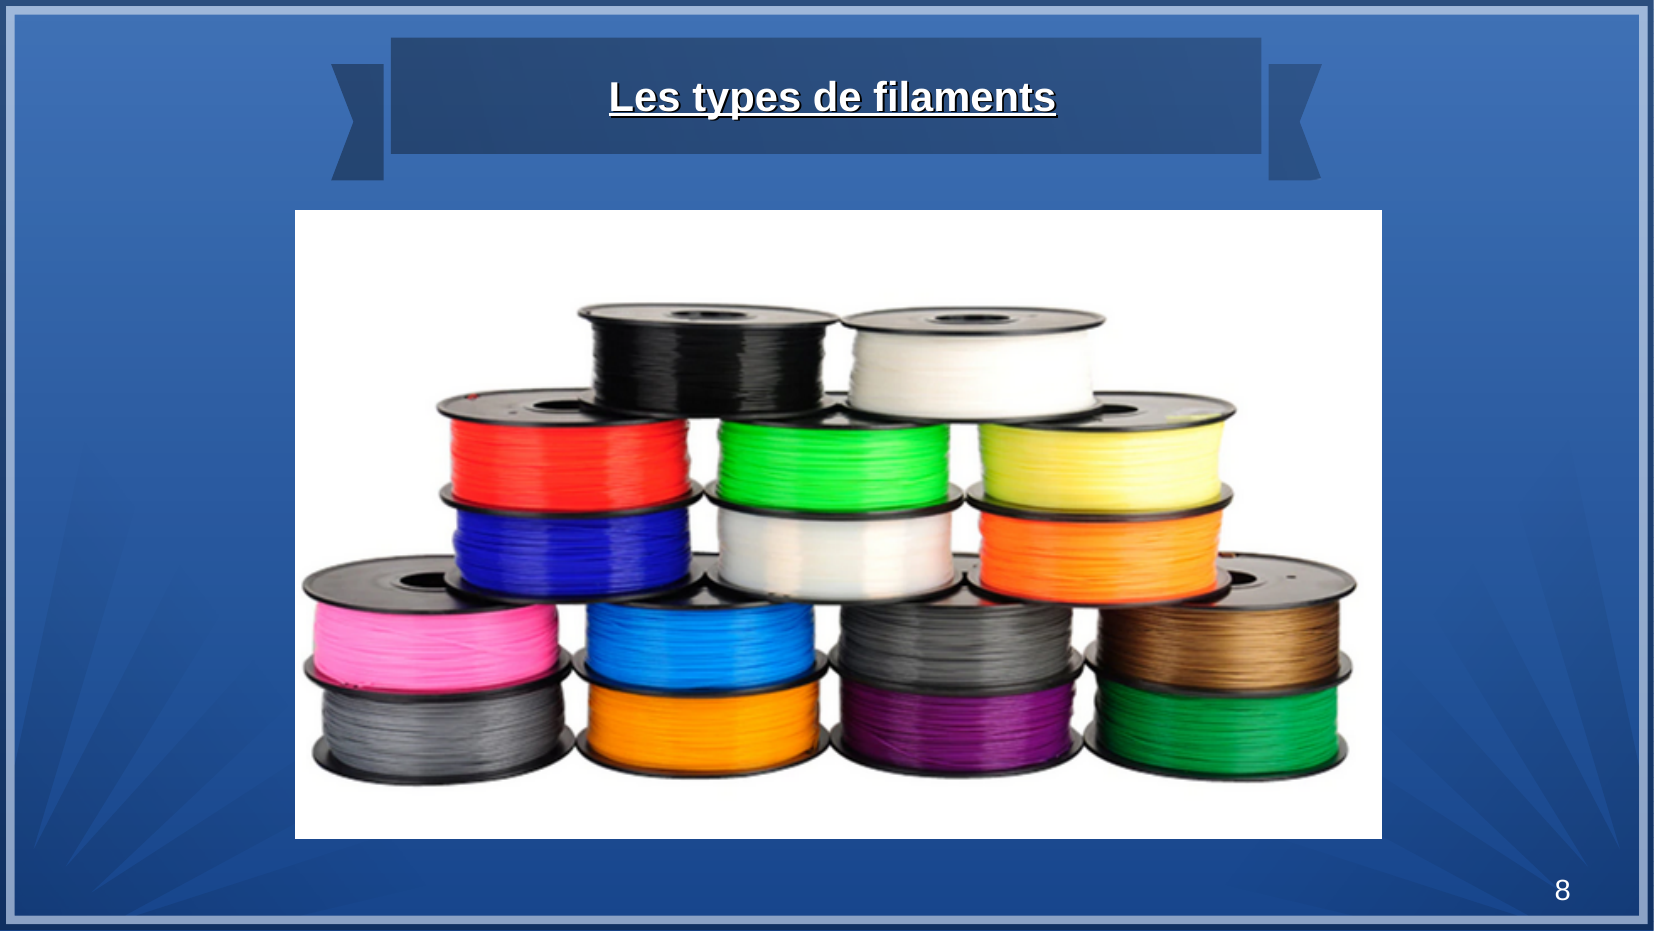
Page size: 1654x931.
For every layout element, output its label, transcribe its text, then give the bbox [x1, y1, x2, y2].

title Les types de filaments [484, 35, 1182, 158]
picture [295, 210, 1382, 839]
